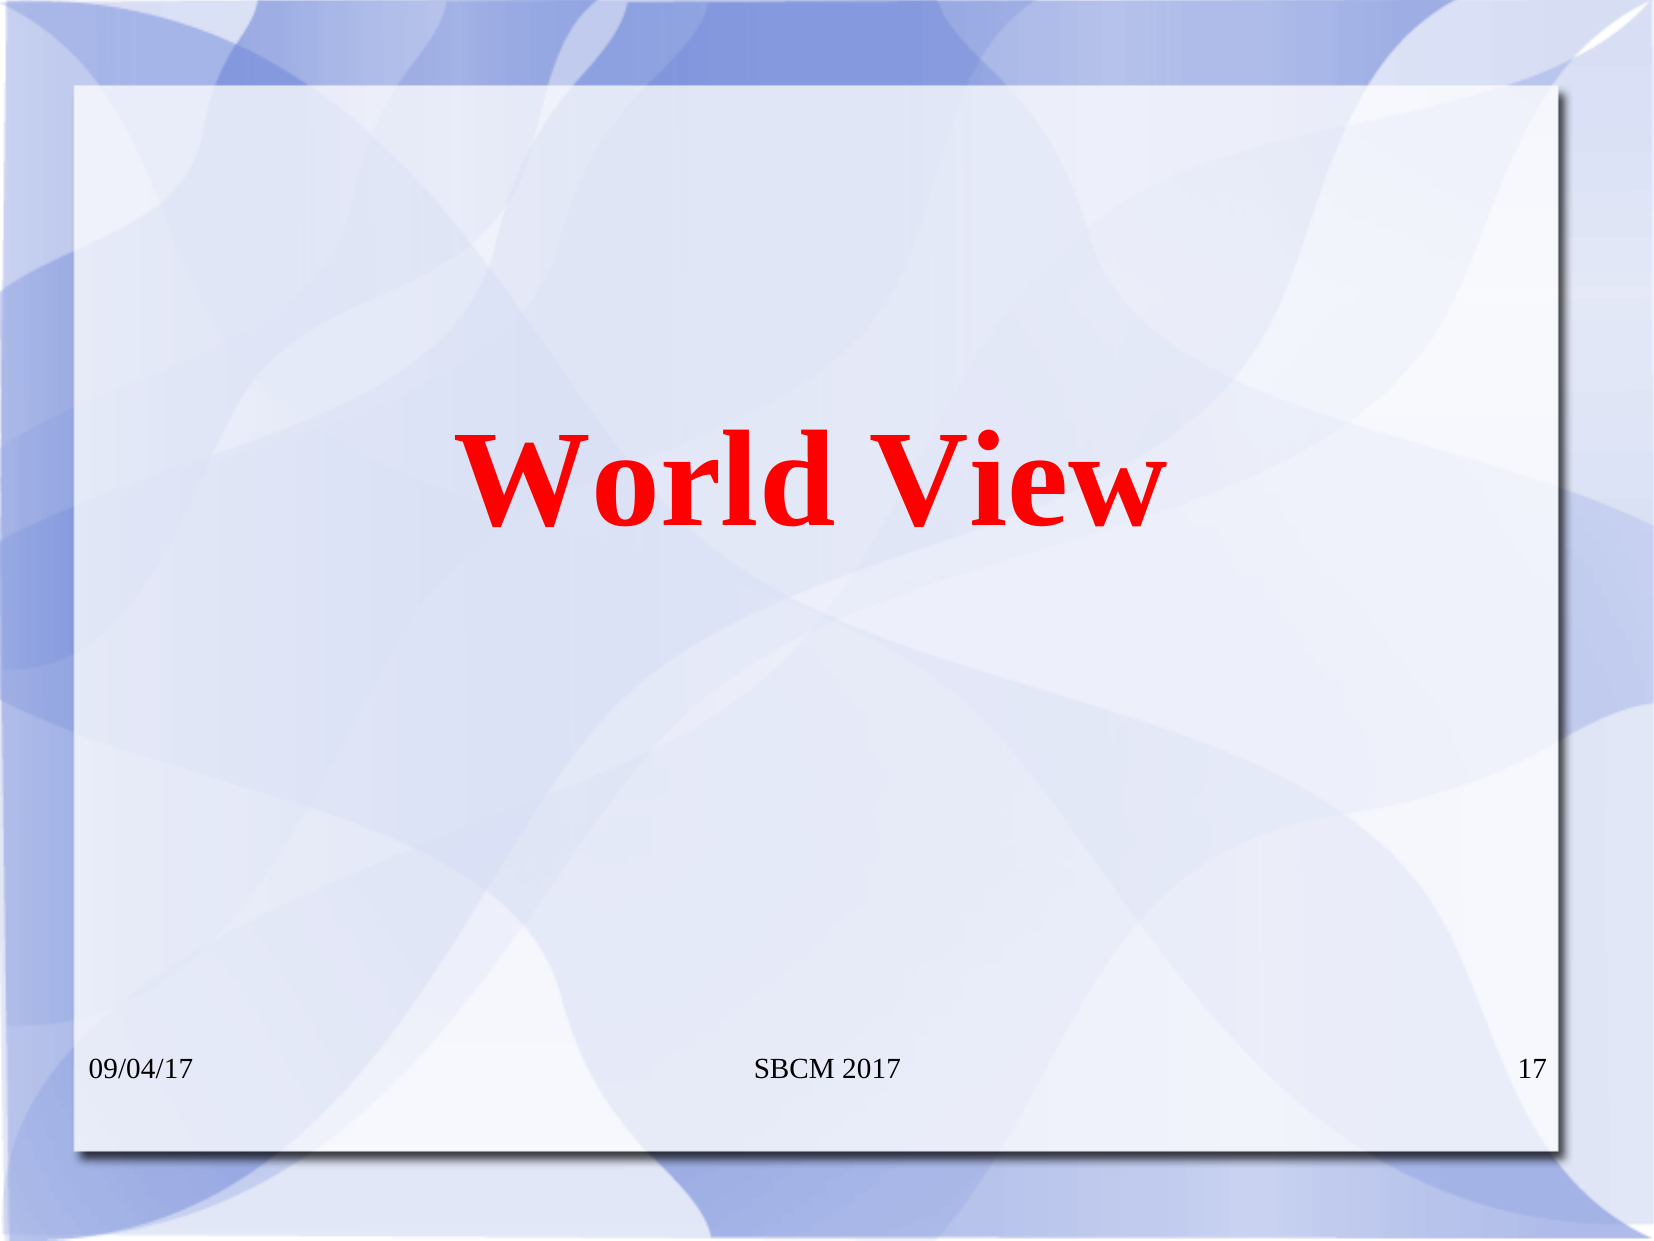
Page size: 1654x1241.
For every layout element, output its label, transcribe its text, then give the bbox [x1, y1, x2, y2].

picture [0, 0, 1654, 1241]
title World View [84, 375, 1538, 583]
